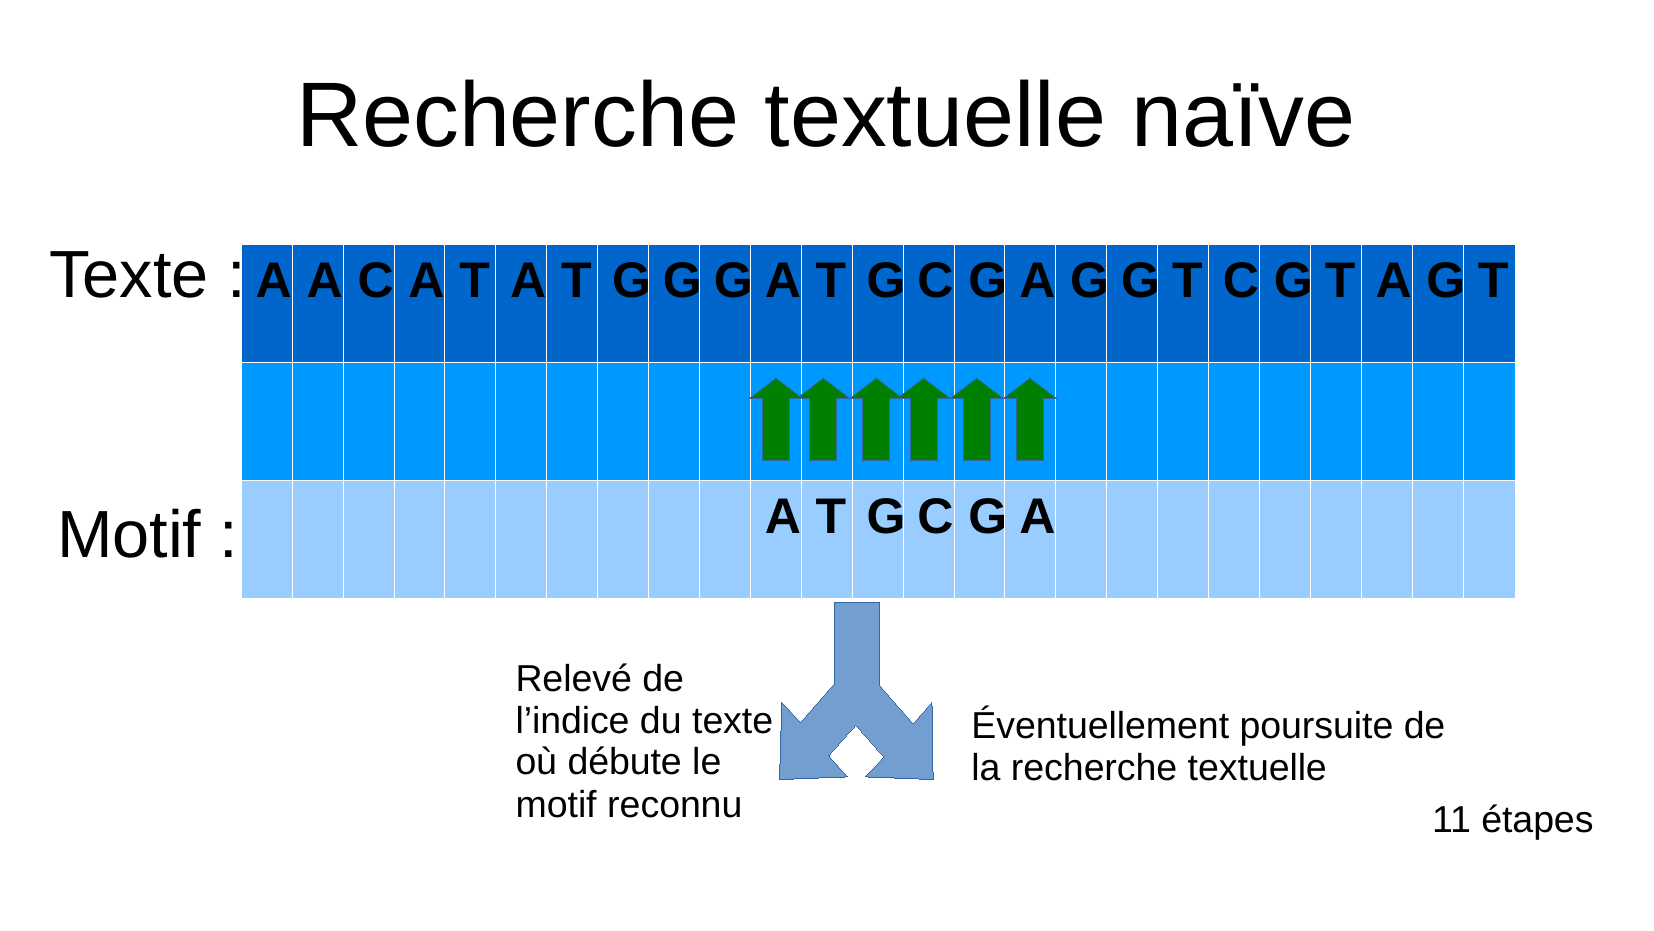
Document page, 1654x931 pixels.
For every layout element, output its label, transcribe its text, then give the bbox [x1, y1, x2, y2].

table_cell [395, 363, 444, 480]
table_header A [293, 245, 343, 362]
table_header C [344, 245, 394, 362]
table_header T [1311, 245, 1361, 362]
table_cell [1005, 399, 1055, 480]
table_cell [751, 363, 801, 396]
table_header G [1056, 245, 1106, 362]
table_cell [1413, 481, 1463, 598]
table_header A [395, 245, 444, 362]
table_cell [293, 481, 343, 598]
table_header T [802, 245, 852, 362]
text_box [779, 602, 934, 780]
table_cell [496, 481, 546, 598]
table_cell [1056, 363, 1106, 480]
table_header G [1107, 245, 1157, 362]
table_cell [700, 481, 750, 598]
table_cell [649, 363, 699, 480]
table_header G [700, 245, 750, 362]
table_header T [547, 245, 597, 362]
table_cell T [802, 481, 852, 598]
table_cell A [751, 481, 801, 598]
table_cell [547, 481, 597, 598]
table_cell G [853, 481, 903, 598]
table_cell [242, 363, 292, 480]
table_cell [1311, 363, 1361, 480]
table_cell [242, 481, 292, 598]
table_cell [1260, 363, 1310, 480]
table_header G [598, 245, 648, 362]
table_cell [1413, 363, 1463, 480]
table_cell [955, 363, 1004, 397]
table_cell [853, 363, 903, 395]
table_cell [1158, 363, 1208, 480]
table_cell [445, 363, 495, 480]
table_header C [904, 245, 954, 362]
table_header A [496, 245, 546, 362]
table_header G [853, 245, 903, 362]
table_cell [445, 481, 495, 598]
table_cell [344, 363, 394, 480]
table_cell [1005, 363, 1055, 396]
table_cell [955, 399, 1004, 480]
table_cell [1107, 481, 1157, 598]
table_header A [751, 245, 801, 362]
table_cell [700, 363, 750, 480]
title Recherche textuelle naïve [82, 37, 1571, 193]
table_cell [1464, 363, 1515, 480]
table_header A [1005, 245, 1055, 362]
table_cell [1464, 481, 1515, 598]
table_cell [802, 363, 852, 397]
table_cell G [955, 481, 1004, 598]
table_header T [445, 245, 495, 362]
table_cell [1158, 481, 1208, 598]
table_cell [1311, 481, 1361, 598]
table_cell [904, 363, 954, 397]
table_header G [1260, 245, 1310, 362]
text_box Relevé de l’indice du texte où débute le motif reconnu [500, 649, 810, 833]
table_cell [344, 481, 394, 598]
table_cell [1260, 481, 1310, 598]
table_cell [802, 399, 852, 480]
subtitle Texte : [35, 217, 260, 331]
table_cell [1362, 481, 1412, 598]
table_cell [1362, 363, 1412, 480]
table_cell [1056, 481, 1106, 598]
table_cell [496, 363, 546, 480]
table_header G [649, 245, 699, 362]
table_header C [1209, 245, 1259, 362]
table_cell [395, 481, 444, 598]
table_cell [598, 363, 648, 480]
table_cell [1107, 363, 1157, 480]
table_cell [649, 481, 699, 598]
text_box Motif : [35, 477, 241, 591]
table_cell [904, 399, 954, 480]
text_box [748, 377, 1058, 461]
text_box Éventuellement poursuite de la recherche textuelle [956, 696, 1477, 796]
table_cell A [1005, 481, 1055, 598]
table_header A [242, 245, 292, 362]
table_cell [598, 481, 648, 598]
table_header G [1413, 245, 1463, 362]
table_header T [1464, 245, 1515, 362]
table_header G [955, 245, 1004, 362]
table_cell [853, 399, 903, 480]
text_box 11 étapes [1417, 791, 1630, 851]
table_header A [1362, 245, 1412, 362]
table_cell [547, 363, 597, 480]
table_cell [1209, 481, 1259, 598]
table_cell [1209, 363, 1259, 480]
table_cell [293, 363, 343, 480]
table_header T [1158, 245, 1208, 362]
table_cell [751, 399, 801, 480]
table_cell C [904, 481, 954, 598]
